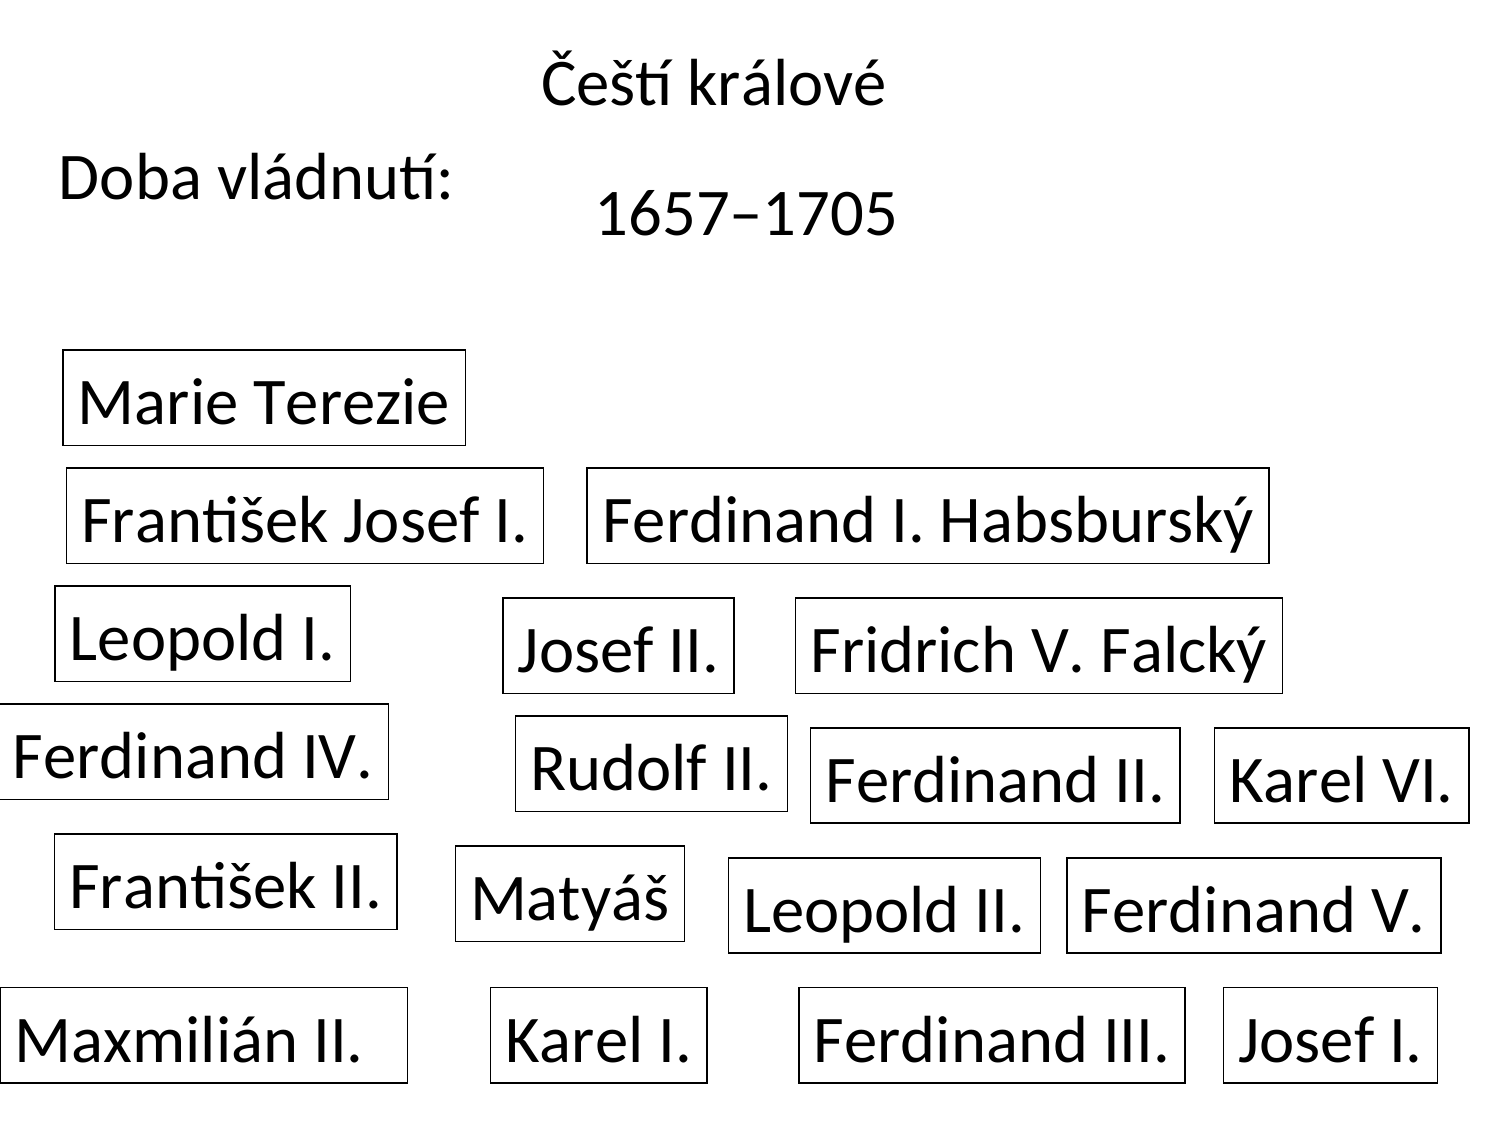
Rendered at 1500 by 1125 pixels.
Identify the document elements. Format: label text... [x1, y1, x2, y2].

text_box Leopold I. [55, 586, 351, 682]
text_box Marie Terezie [63, 349, 466, 446]
text_box Matyáš [455, 846, 685, 942]
text_box Ferdinand II. [810, 727, 1181, 824]
text_box Karel I. [490, 987, 708, 1084]
text_box Ferdinand I. Habsburský [587, 467, 1270, 564]
text_box Ferdinand III. [798, 987, 1186, 1084]
text_box Karel VI. [1214, 727, 1469, 824]
text_box Josef II. [503, 597, 735, 694]
text_box Ferdinand V. [1067, 857, 1441, 954]
text_box Doba vládnutí: [44, 125, 470, 221]
text_box František Josef I. [66, 467, 544, 564]
text_box Fridrich V. Falcký [795, 597, 1283, 694]
text_box Čeští králové [526, 30, 903, 127]
text_box Maxmilián II. [0, 987, 408, 1084]
text_box Leopold II. [728, 857, 1041, 954]
text_box 1657–1705 [549, 160, 913, 257]
text_box Josef I. [1223, 987, 1438, 1084]
text_box Rudolf II. [515, 716, 788, 812]
text_box Ferdinand IV. [0, 704, 389, 800]
text_box František II. [54, 834, 398, 930]
